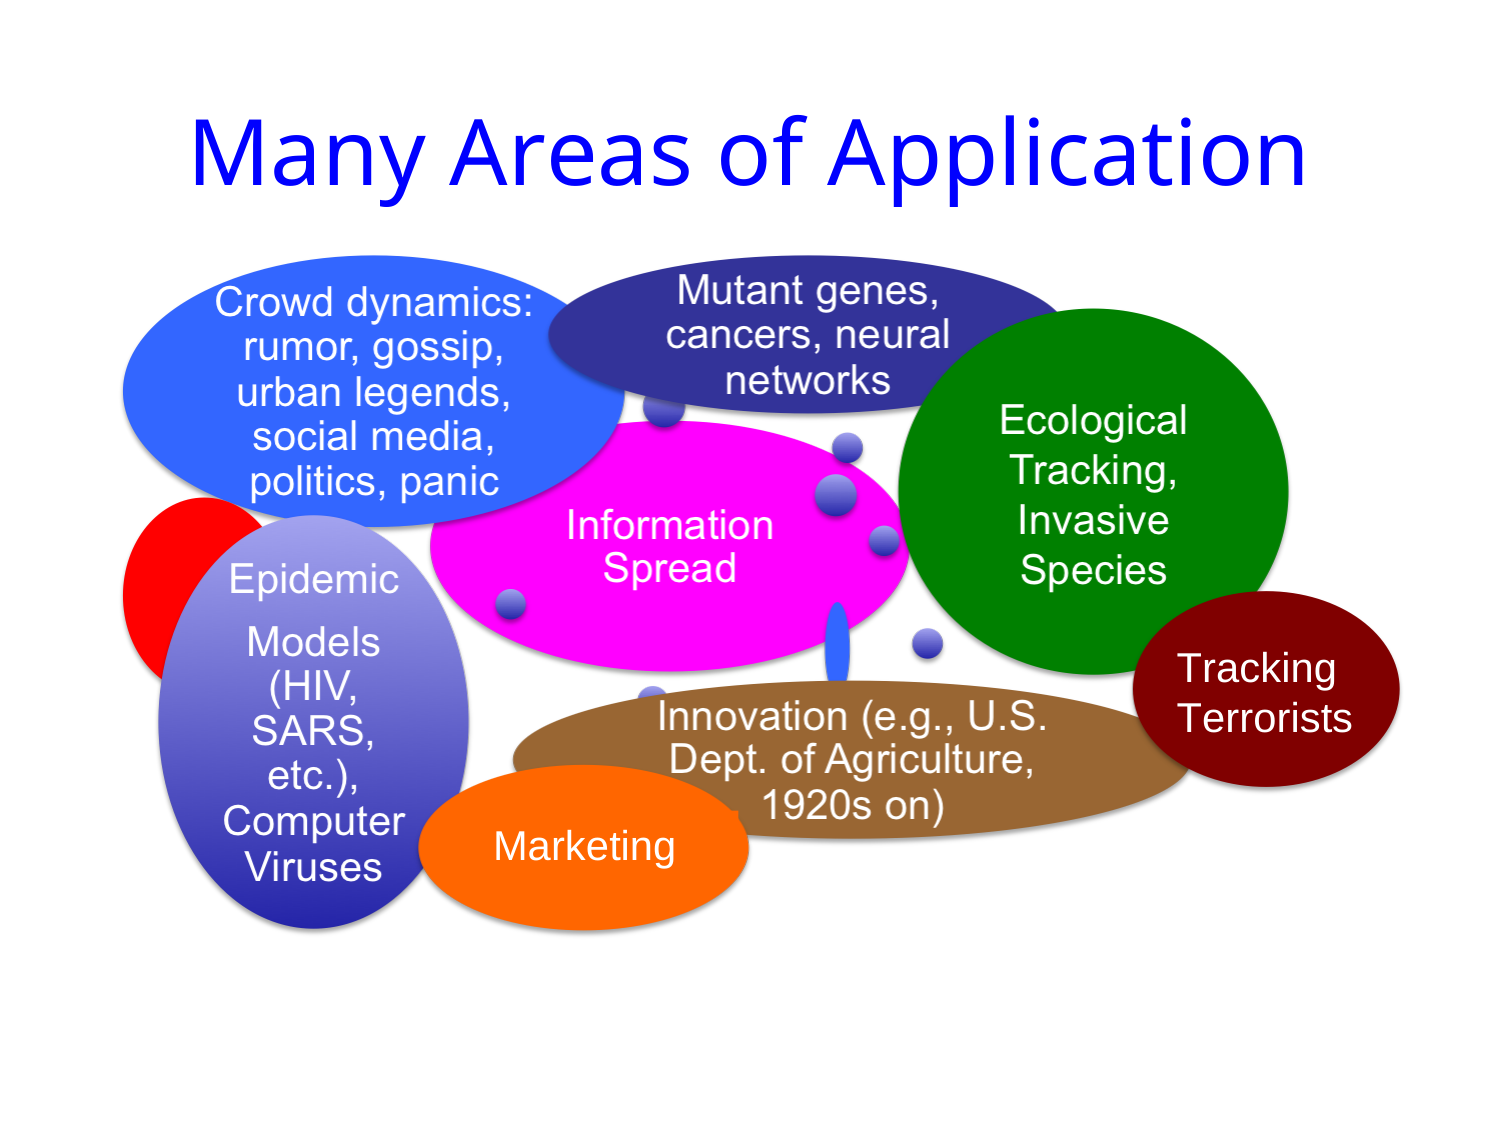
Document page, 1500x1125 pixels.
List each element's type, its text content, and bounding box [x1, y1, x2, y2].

text_box [116, 252, 1423, 941]
title Many Areas of Application [112, 54, 1388, 243]
text_box Marketing [478, 810, 739, 877]
text_box Tracking Terrorists [1161, 633, 1369, 749]
